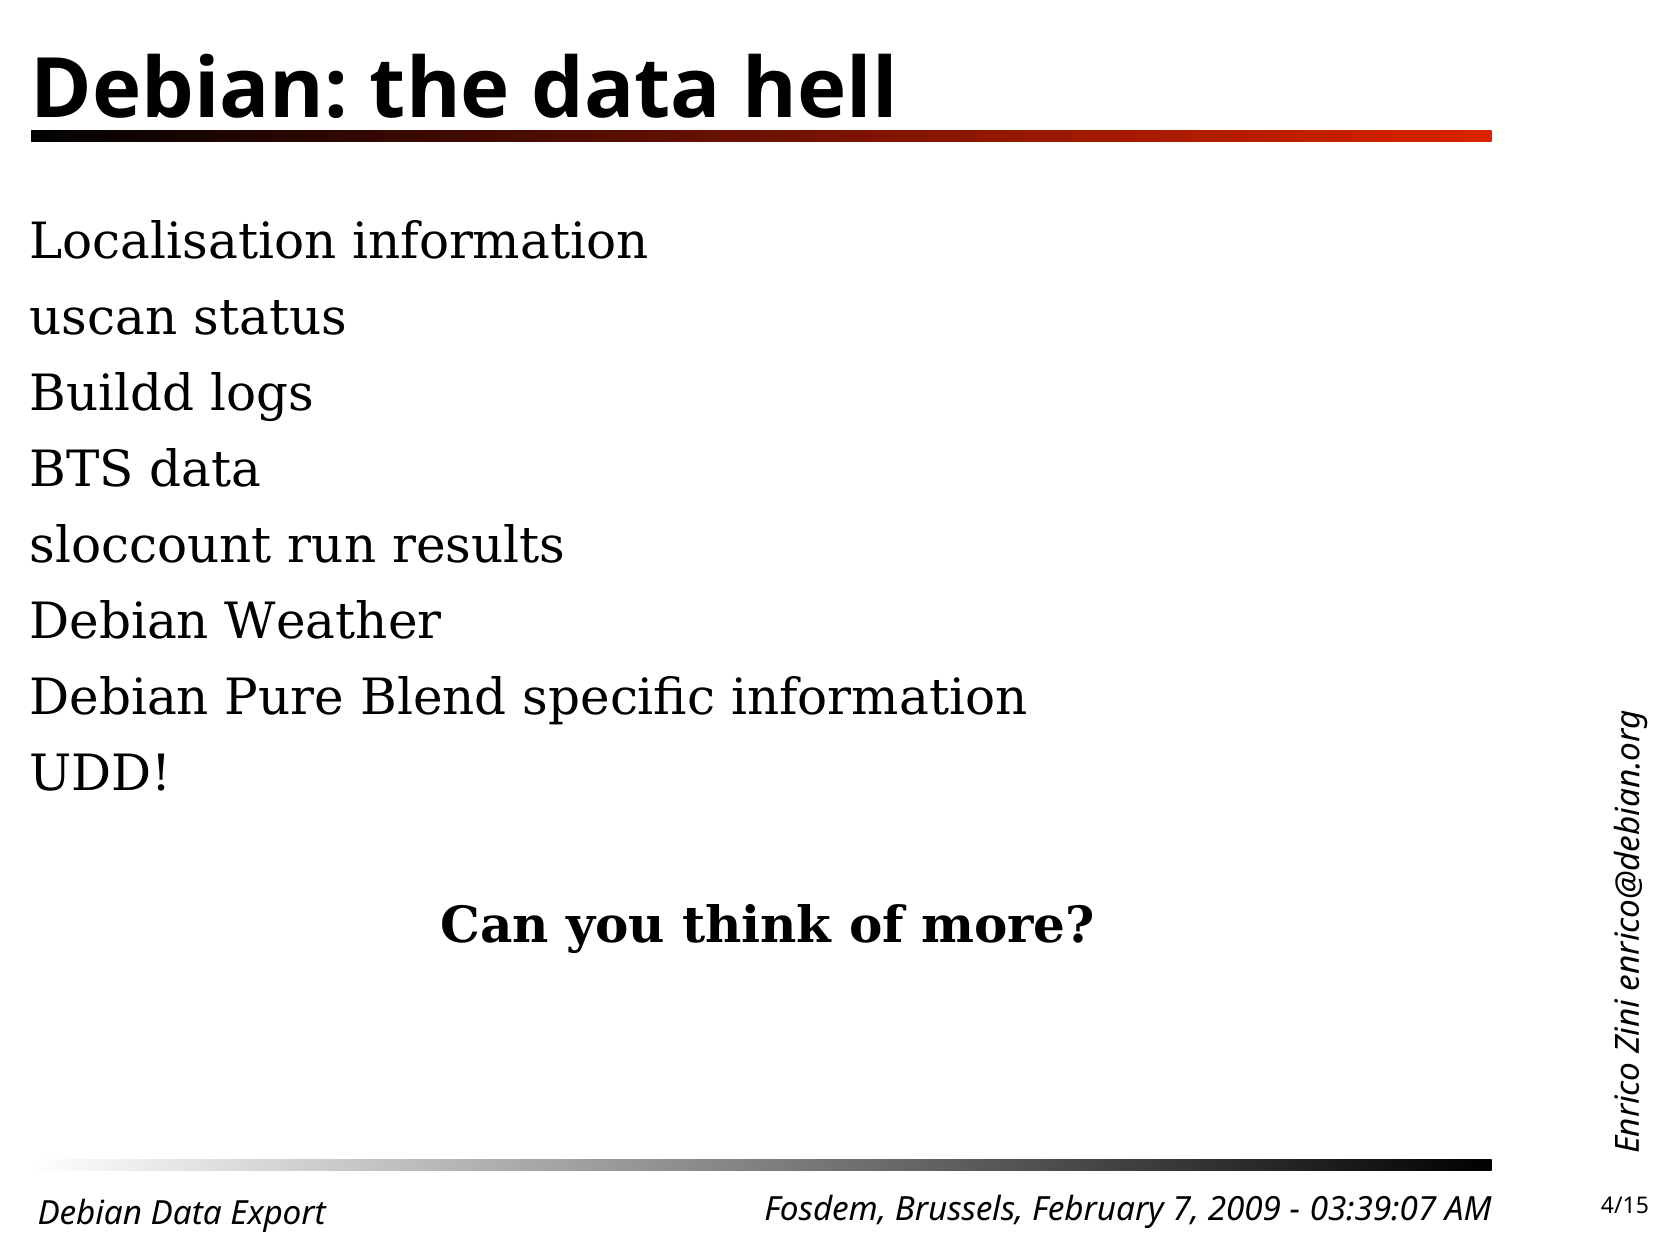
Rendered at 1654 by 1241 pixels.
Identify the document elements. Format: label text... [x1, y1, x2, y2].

text_box Debian: the data hell [30, 28, 1438, 163]
text_box Localisation information uscan status Buildd logs BTS data sloccount run results Debian Weather Debian Pure Blend specific information UDD! Can you think of more? [29, 212, 1506, 1152]
